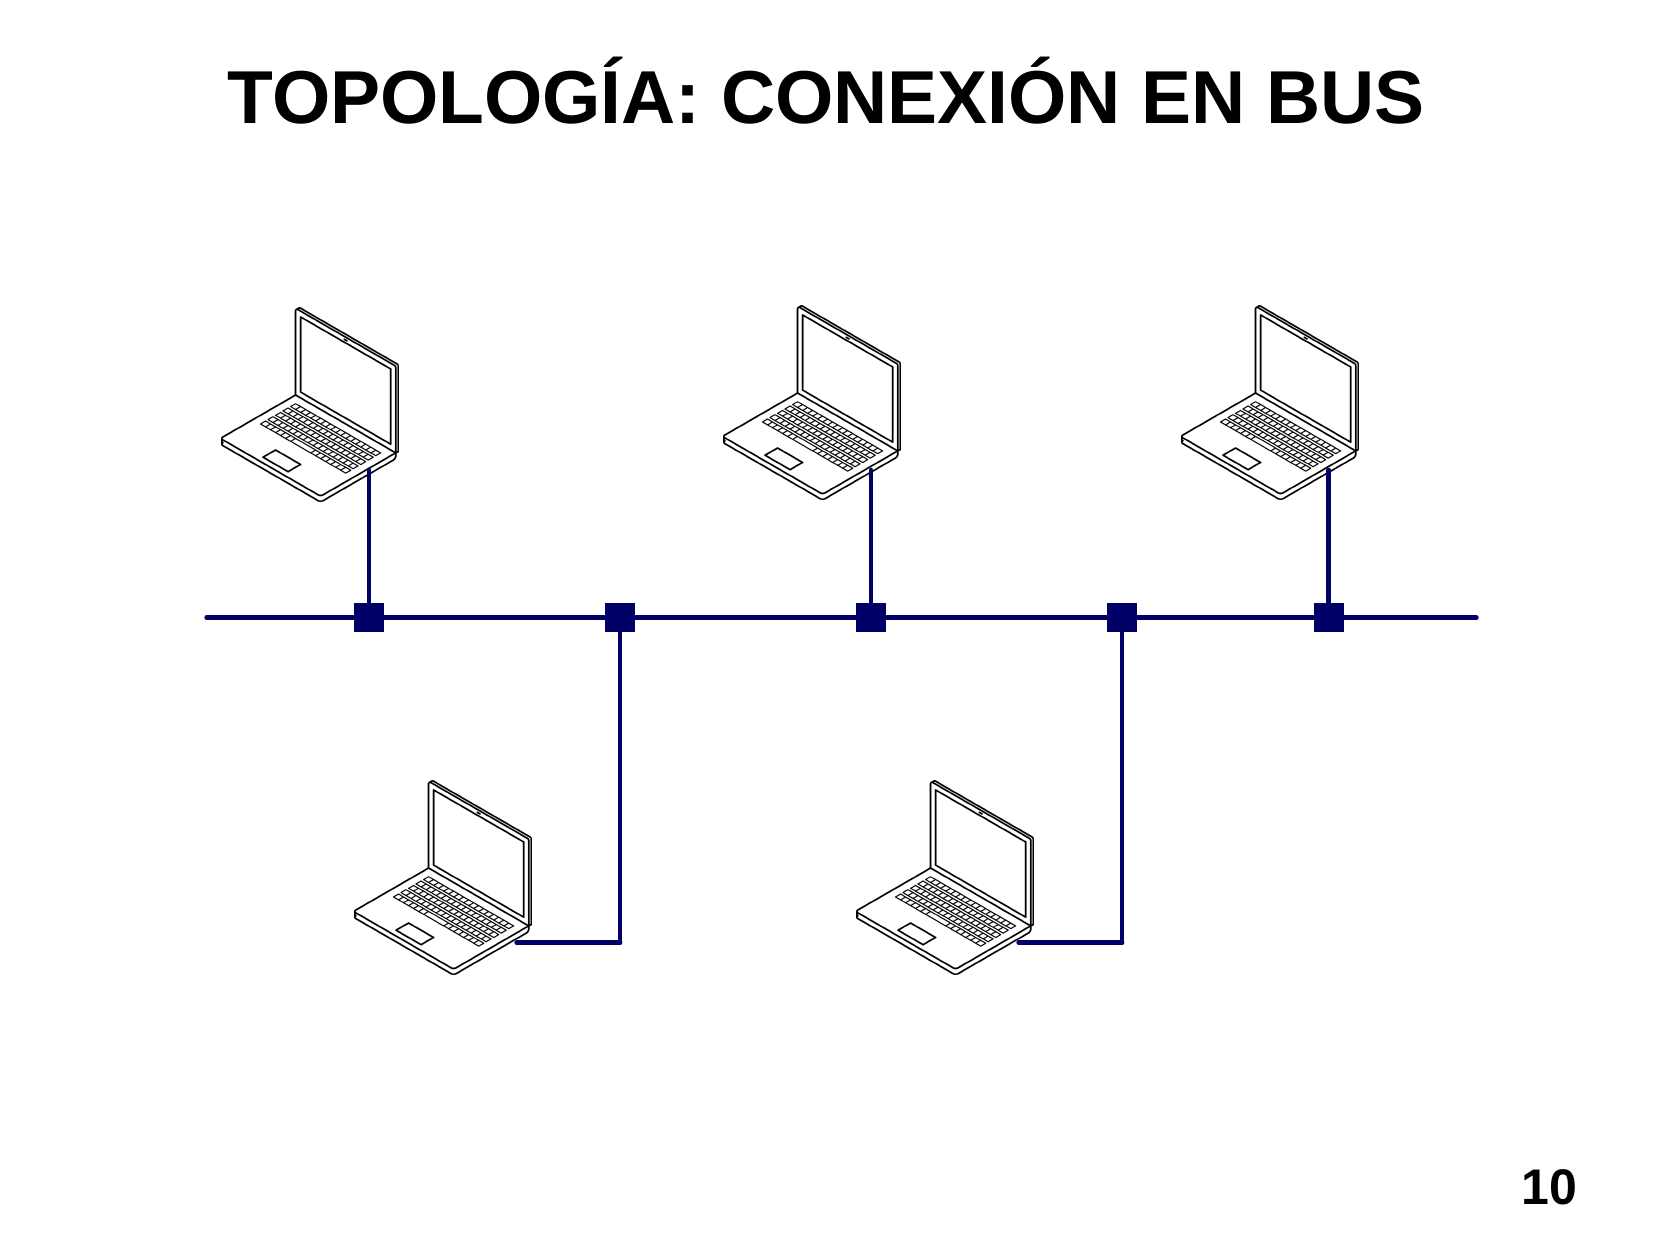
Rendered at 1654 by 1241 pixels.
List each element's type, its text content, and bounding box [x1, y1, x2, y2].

picture [723, 305, 901, 500]
picture [1181, 305, 1359, 500]
title TOPOLOGÍA: CONEXIÓN EN BUS [82, 23, 1571, 172]
picture [856, 780, 1034, 975]
text_box <número> [1506, 1151, 1654, 1223]
picture [221, 307, 399, 502]
picture [354, 780, 532, 975]
